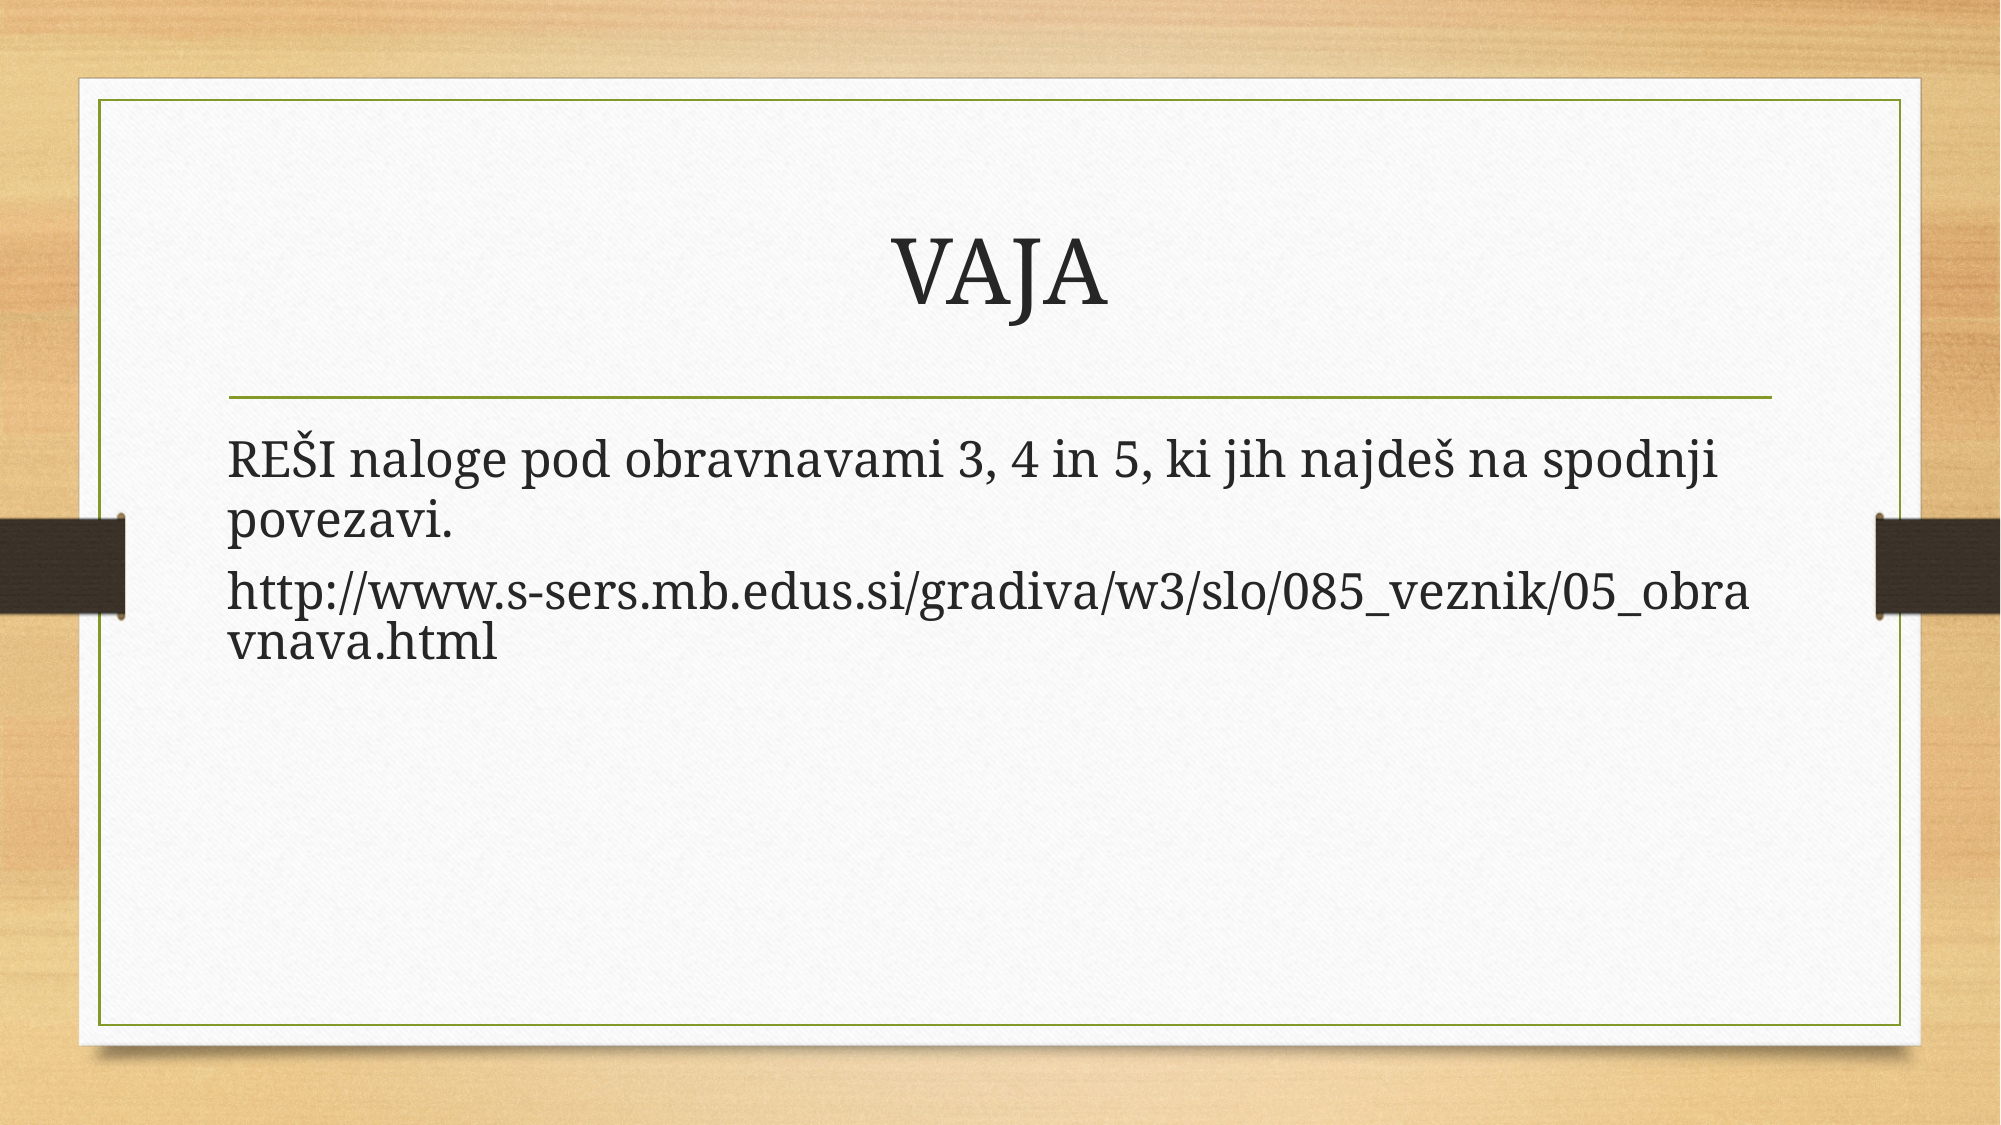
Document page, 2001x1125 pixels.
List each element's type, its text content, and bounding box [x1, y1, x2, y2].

title VAJA [212, 161, 1788, 376]
list REŠI naloge pod obravnavami 3, 4 in 5, ki jih najdeš na spodnji povezavi. http://www.s-sers.mb.edus.si/gradiva/w3/slo/085_veznik/05_obravnava.html [212, 419, 1788, 964]
